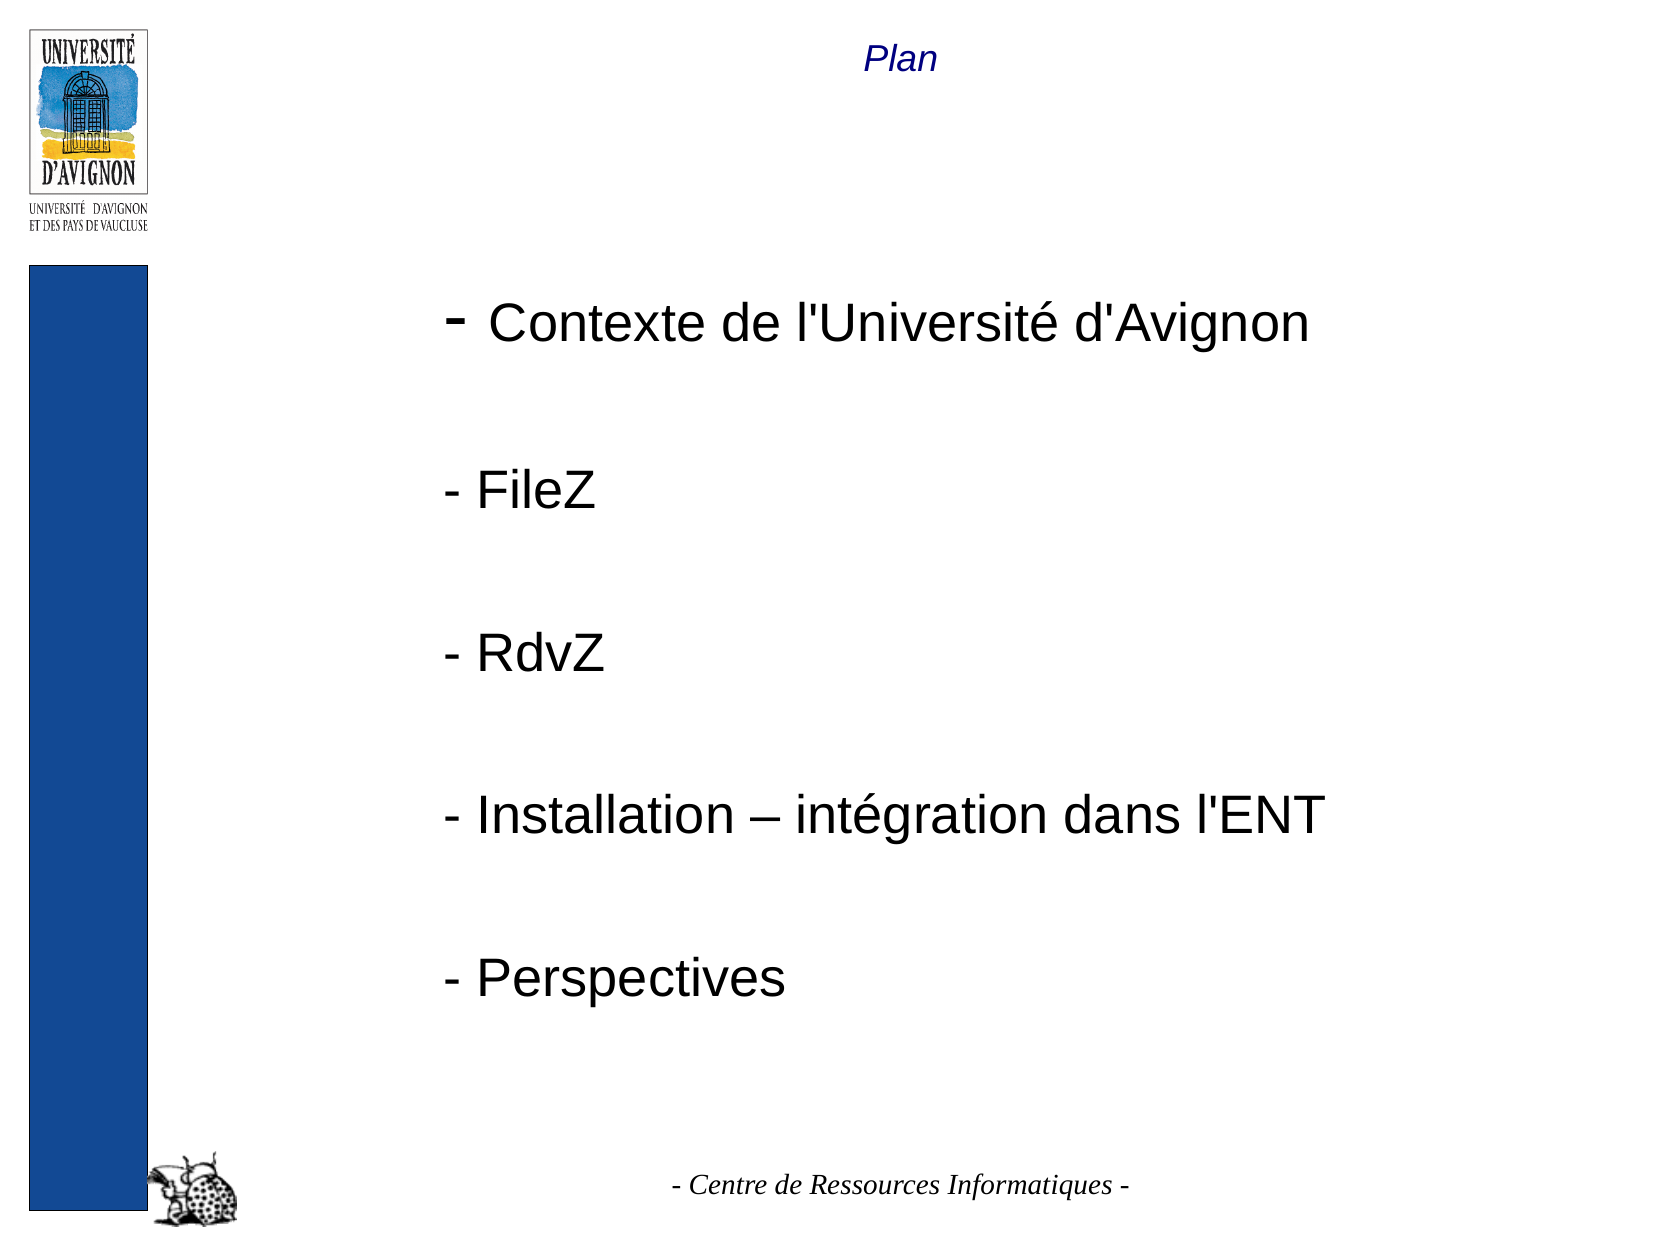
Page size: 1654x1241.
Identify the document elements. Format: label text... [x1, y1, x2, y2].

picture [29, 29, 148, 236]
text_box - Centre de Ressources Informatiques - [648, 1160, 1153, 1209]
text_box - Contexte de l'Université d'Avignon - FileZ - RdvZ - Installation – intégration dans l'ENT - Perspectives [428, 265, 1344, 1016]
text_box Plan [848, 29, 953, 87]
picture [147, 1151, 237, 1227]
text_box [29, 265, 148, 1211]
